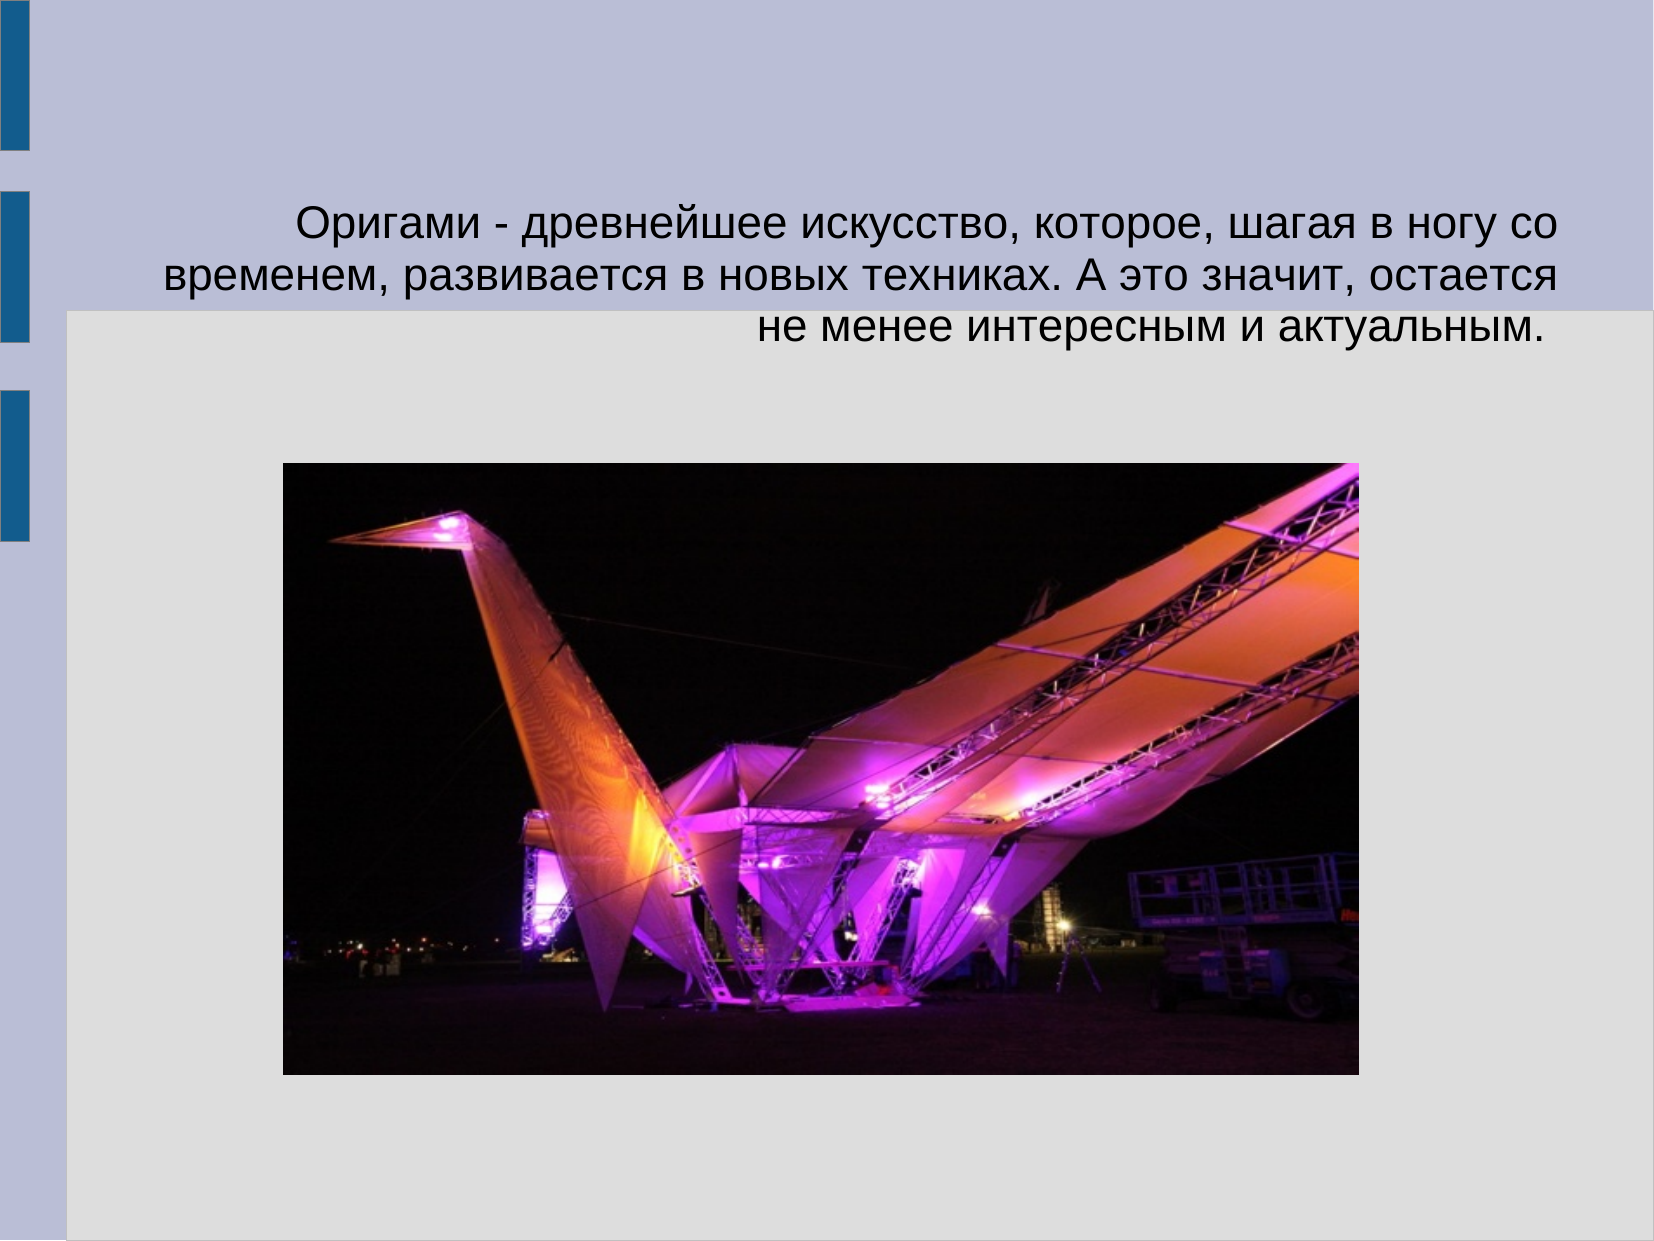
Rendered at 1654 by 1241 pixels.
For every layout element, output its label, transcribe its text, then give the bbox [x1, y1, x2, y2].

picture [283, 463, 1359, 1075]
list Оригами - древнейшее искусство, которое, шагая в ногу со временем, развивается в новых техниках. А это значит, остается не менее интересным и актуальным. [70, 197, 1560, 1016]
